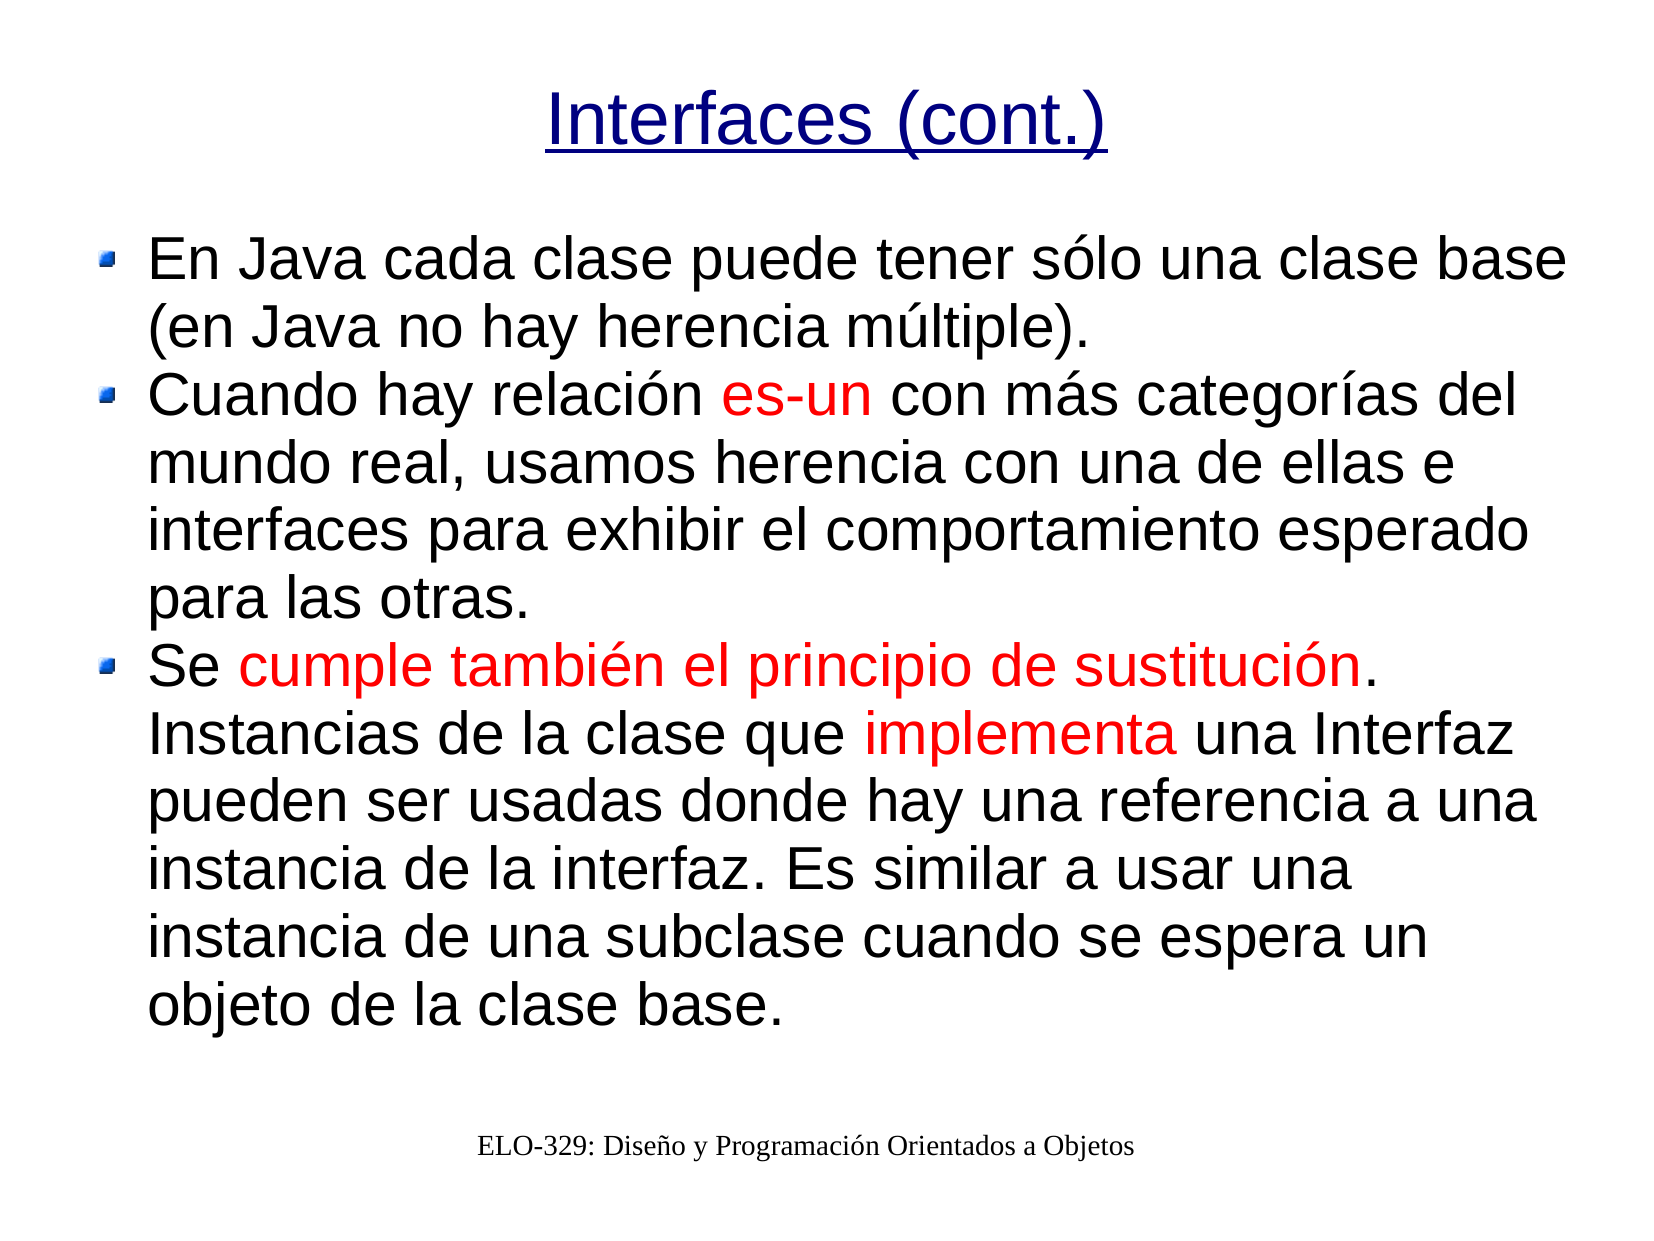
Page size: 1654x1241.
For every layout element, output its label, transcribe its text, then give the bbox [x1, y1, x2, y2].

list En Java cada clase puede tener sólo una clase base (en Java no hay herencia múltiple). Cuando hay relación es-un con más categorías del mundo real, usamos herencia con una de ellas e interfaces para exhibir el comportamiento esperado para las otras. Se cumple también el principio de sustitución. Instancias de la clase que implementa una Interfaz pueden ser usadas donde hay una referencia a una instancia de la interfaz. Es similar a usar una instancia de una subclase cuando se espera un objeto de la clase base. [82, 225, 1571, 1126]
title Interfaces (cont.)‏ [82, 49, 1571, 188]
